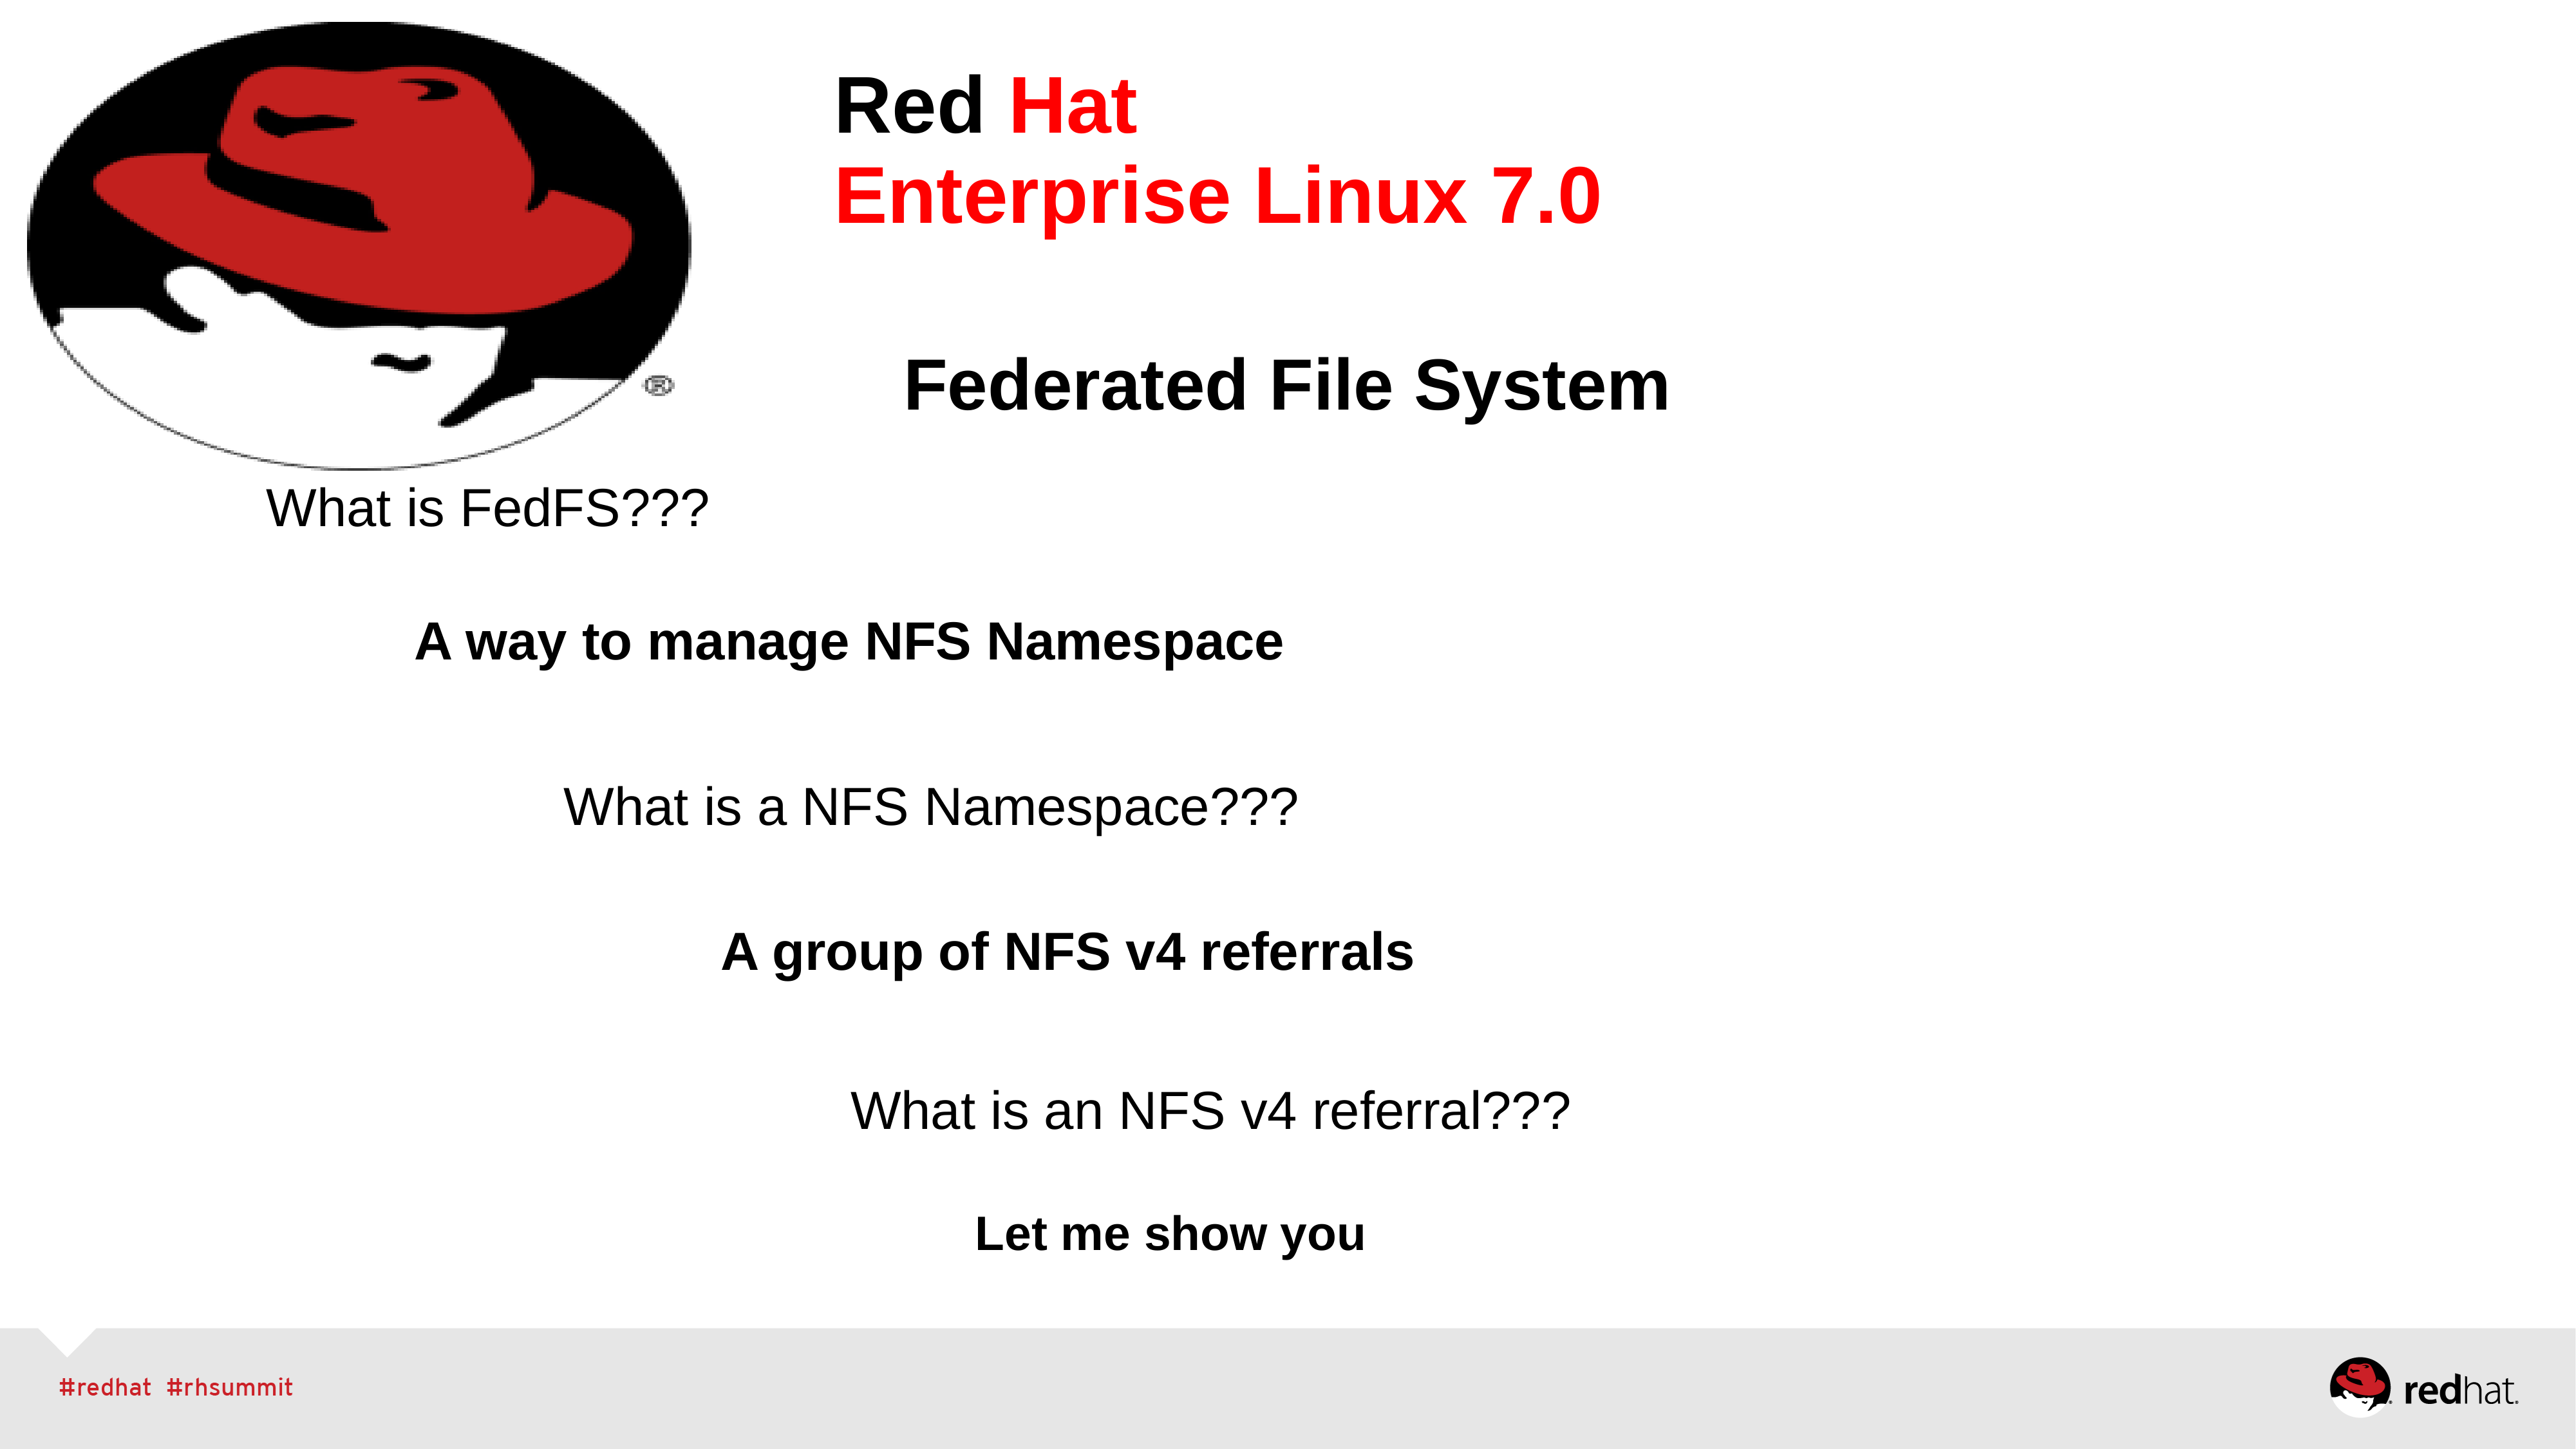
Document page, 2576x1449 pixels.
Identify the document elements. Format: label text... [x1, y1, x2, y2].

text_box Federated File System [819, 339, 1756, 430]
text_box A group of NFS v4 referrals [711, 917, 2196, 1022]
text_box Let me show you [966, 1202, 1377, 1266]
picture [0, 0, 2576, 1449]
text_box What is FedFS??? [257, 473, 1216, 578]
text_box A way to manage NFS Namespace [404, 606, 2171, 712]
text_box What is an NFS v4 referral??? [841, 1075, 2396, 1181]
text_box Red Hat Enterprise Linux 7.0 [824, 55, 2454, 261]
text_box What is a NFS Namespace??? [554, 772, 2150, 877]
